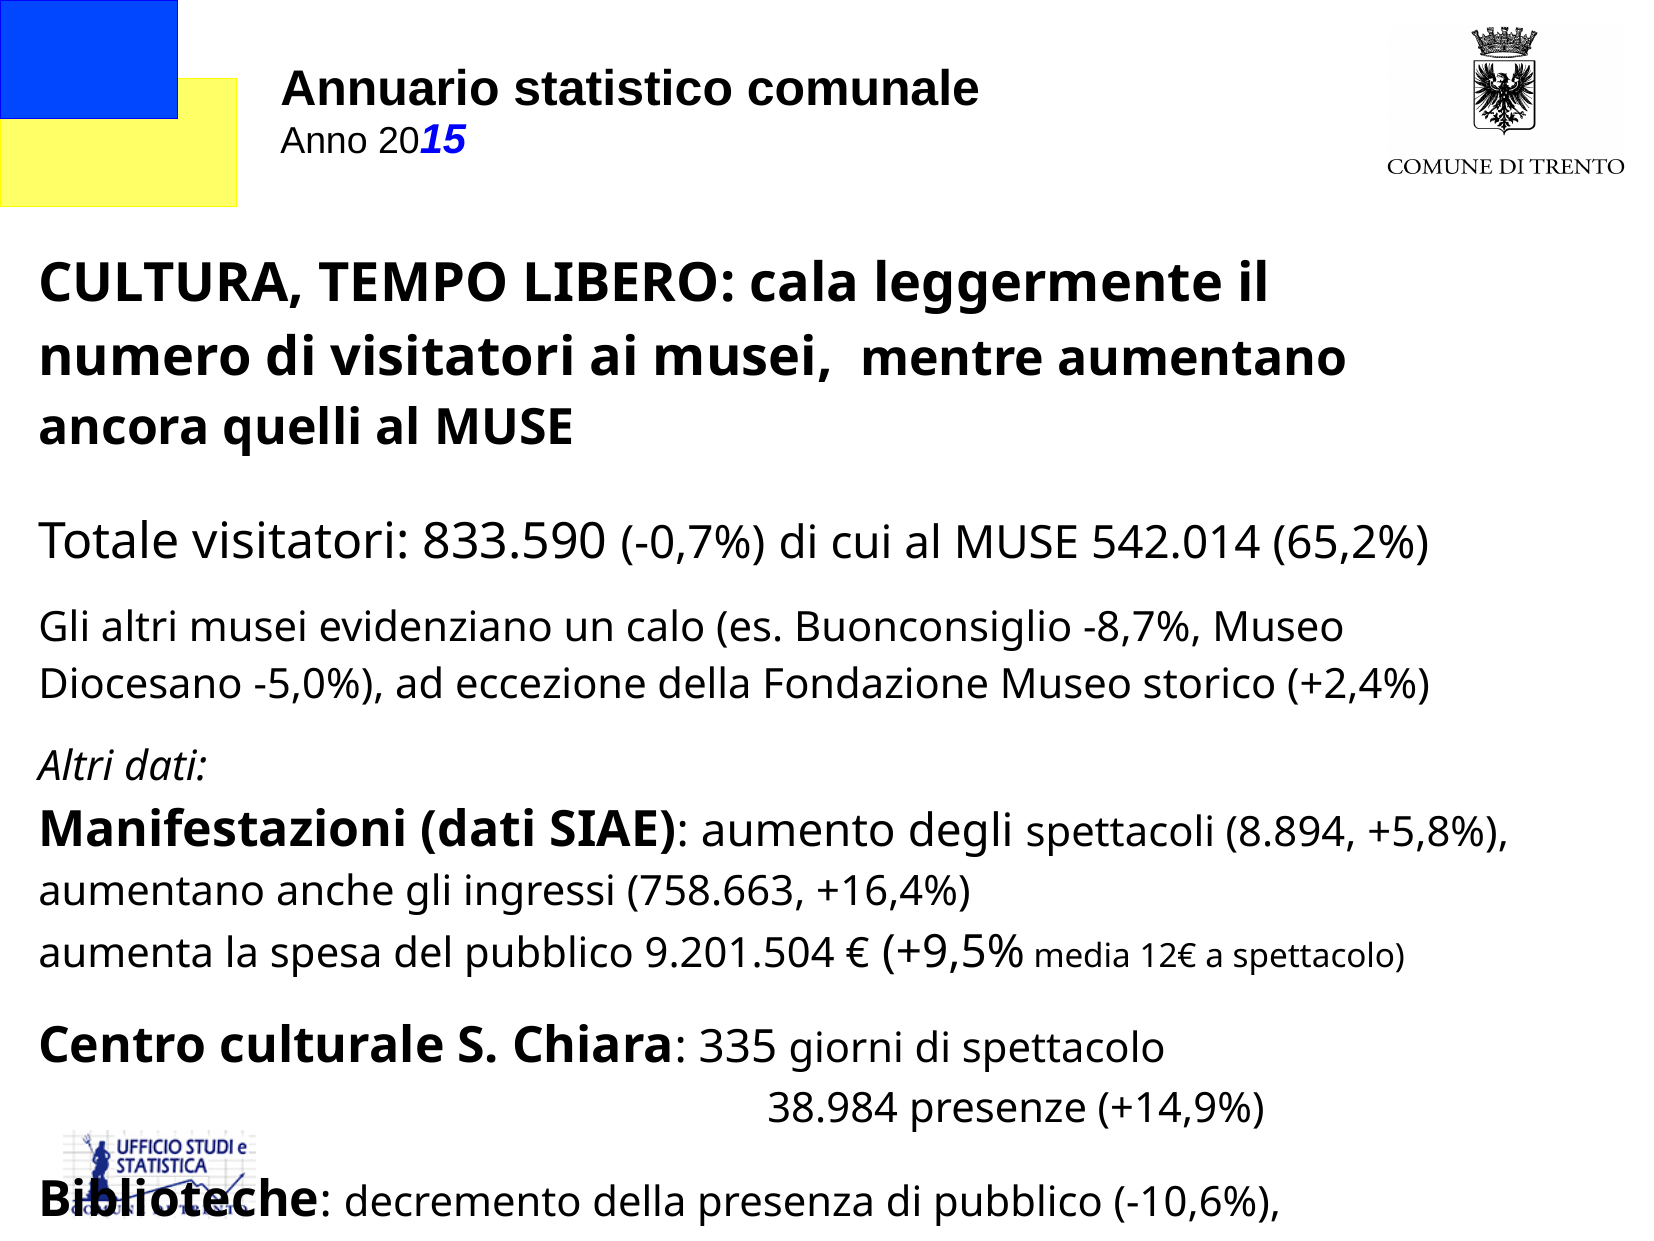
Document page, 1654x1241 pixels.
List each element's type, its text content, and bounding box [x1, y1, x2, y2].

text_box [0, 0, 237, 207]
text_box CULTURA, TEMPO LIBERO: cala leggermente il numero di visitatori ai musei, mentre aumentano ancora quelli al MUSE Totale visitatori: 833.590 (-0,7%) di cui al MUSE 542.014 (65,2%) Gli altri musei evidenziano un calo (es. Buonconsiglio -8,7%, Museo Diocesano -5,0%), ad eccezione della Fondazione Museo storico (+2,4%) Altri dati: Manifestazioni (dati SIAE): aumento degli spettacoli (8.894, +5,8%), aumentano anche gli ingressi (758.663, +16,4%) aumenta la spesa del pubblico 9.201.504 € (+9,5% media 12€ a spettacolo) Centro culturale S. Chiara: 335 giorni di spettacolo 38.984 presenze (+14,9%) Biblioteche: decremento della presenza di pubblico (-10,6%), calo delle presenze di ragazzi fino ai 14 anni -2,2%) decremento dei prestiti (-4,9%) [23, 236, 1654, 1241]
text_box Annuario statistico comunale Anno 2015 [265, 53, 1241, 178]
